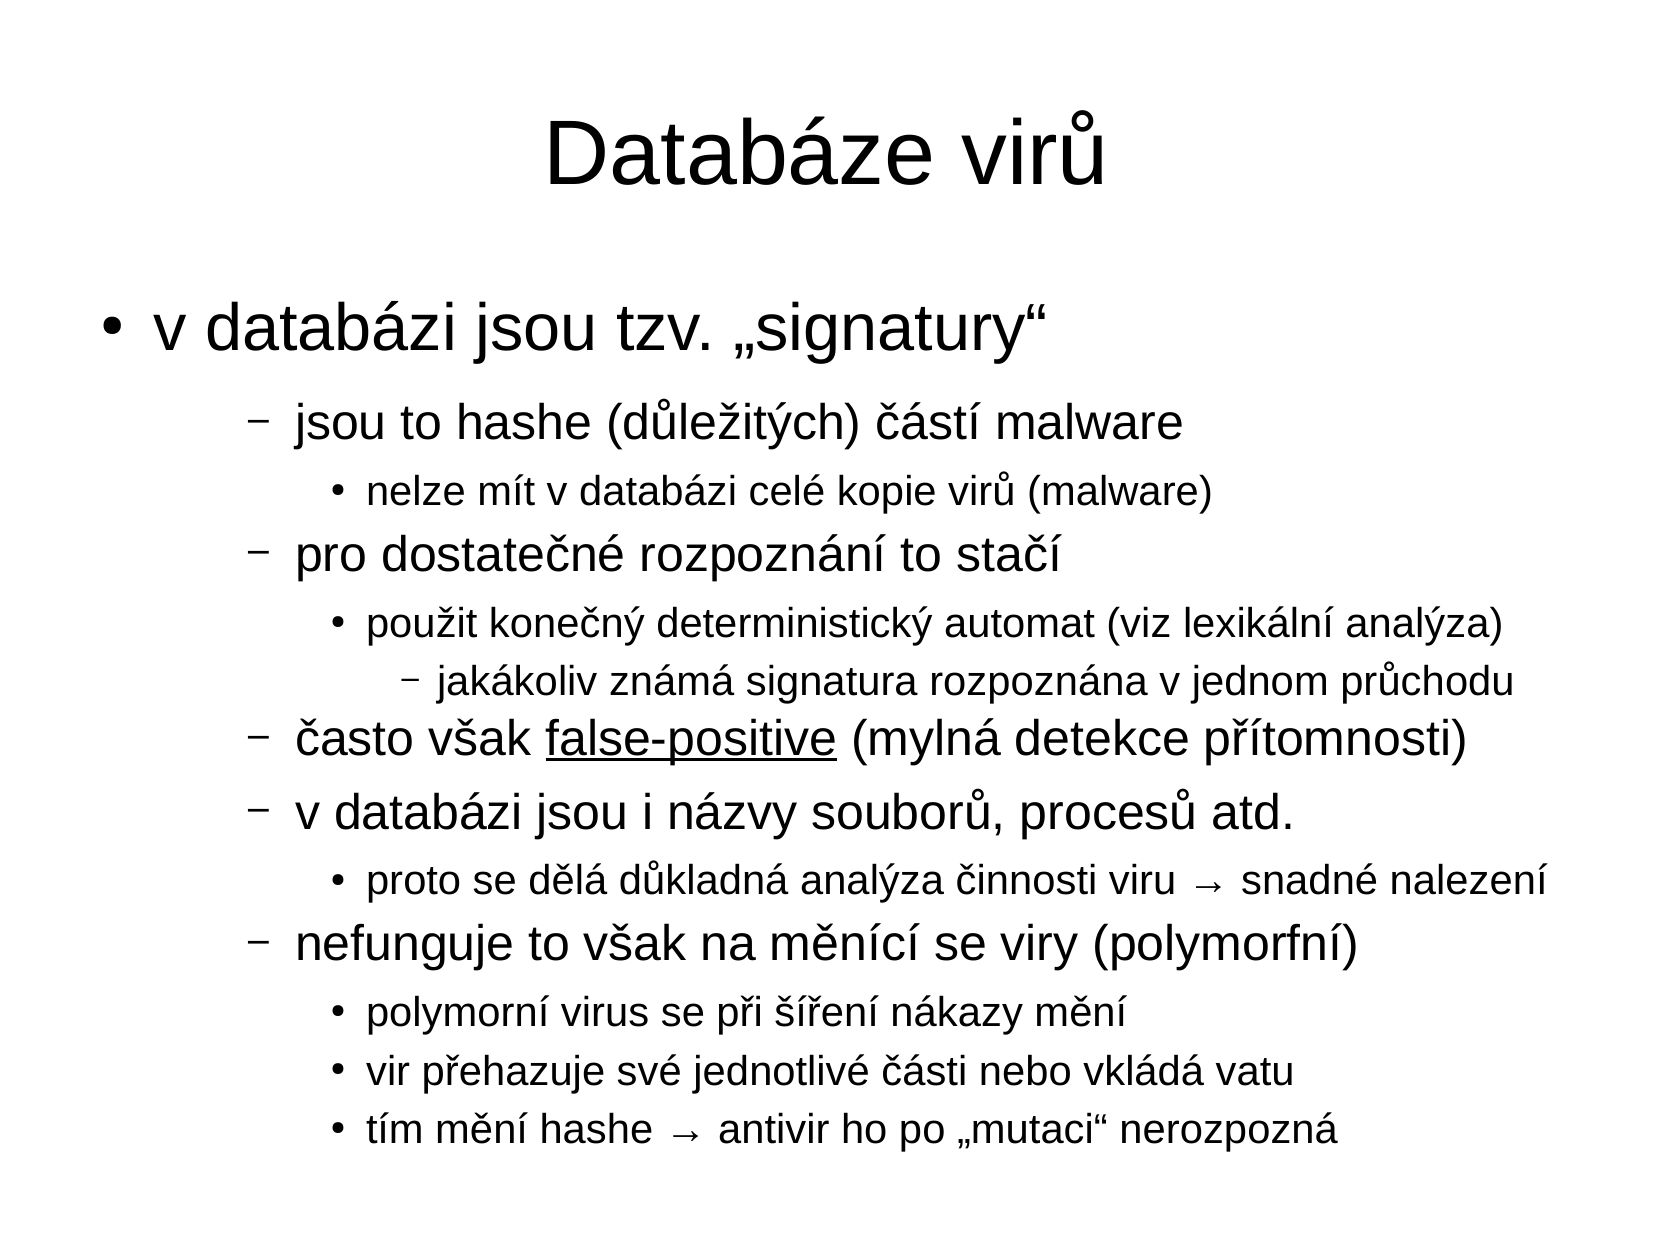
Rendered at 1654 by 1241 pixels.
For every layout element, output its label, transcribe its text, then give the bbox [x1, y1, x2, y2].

list v databázi jsou tzv. „signatury“ jsou to hashe (důležitých) částí malware nelze mít v databázi celé kopie virů (malware) pro dostatečné rozpoznání to stačí použit konečný deterministický automat (viz lexikální analýza) jakákoliv známá signatura rozpoznána v jednom průchodu často však false-positive (mylná detekce přítomnosti) v databázi jsou i názvy souborů, procesů atd. proto se dělá důkladná analýza činnosti viru → snadné nalezení nefunguje to však na měnící se viry (polymorfní) polymorní virus se při šíření nákazy mění vir přehazuje své jednotlivé části nebo vkládá vatu tím mění hashe → antivir ho po „mutaci“ nerozpozná [82, 290, 1571, 1216]
title Databáze virů [82, 49, 1571, 257]
